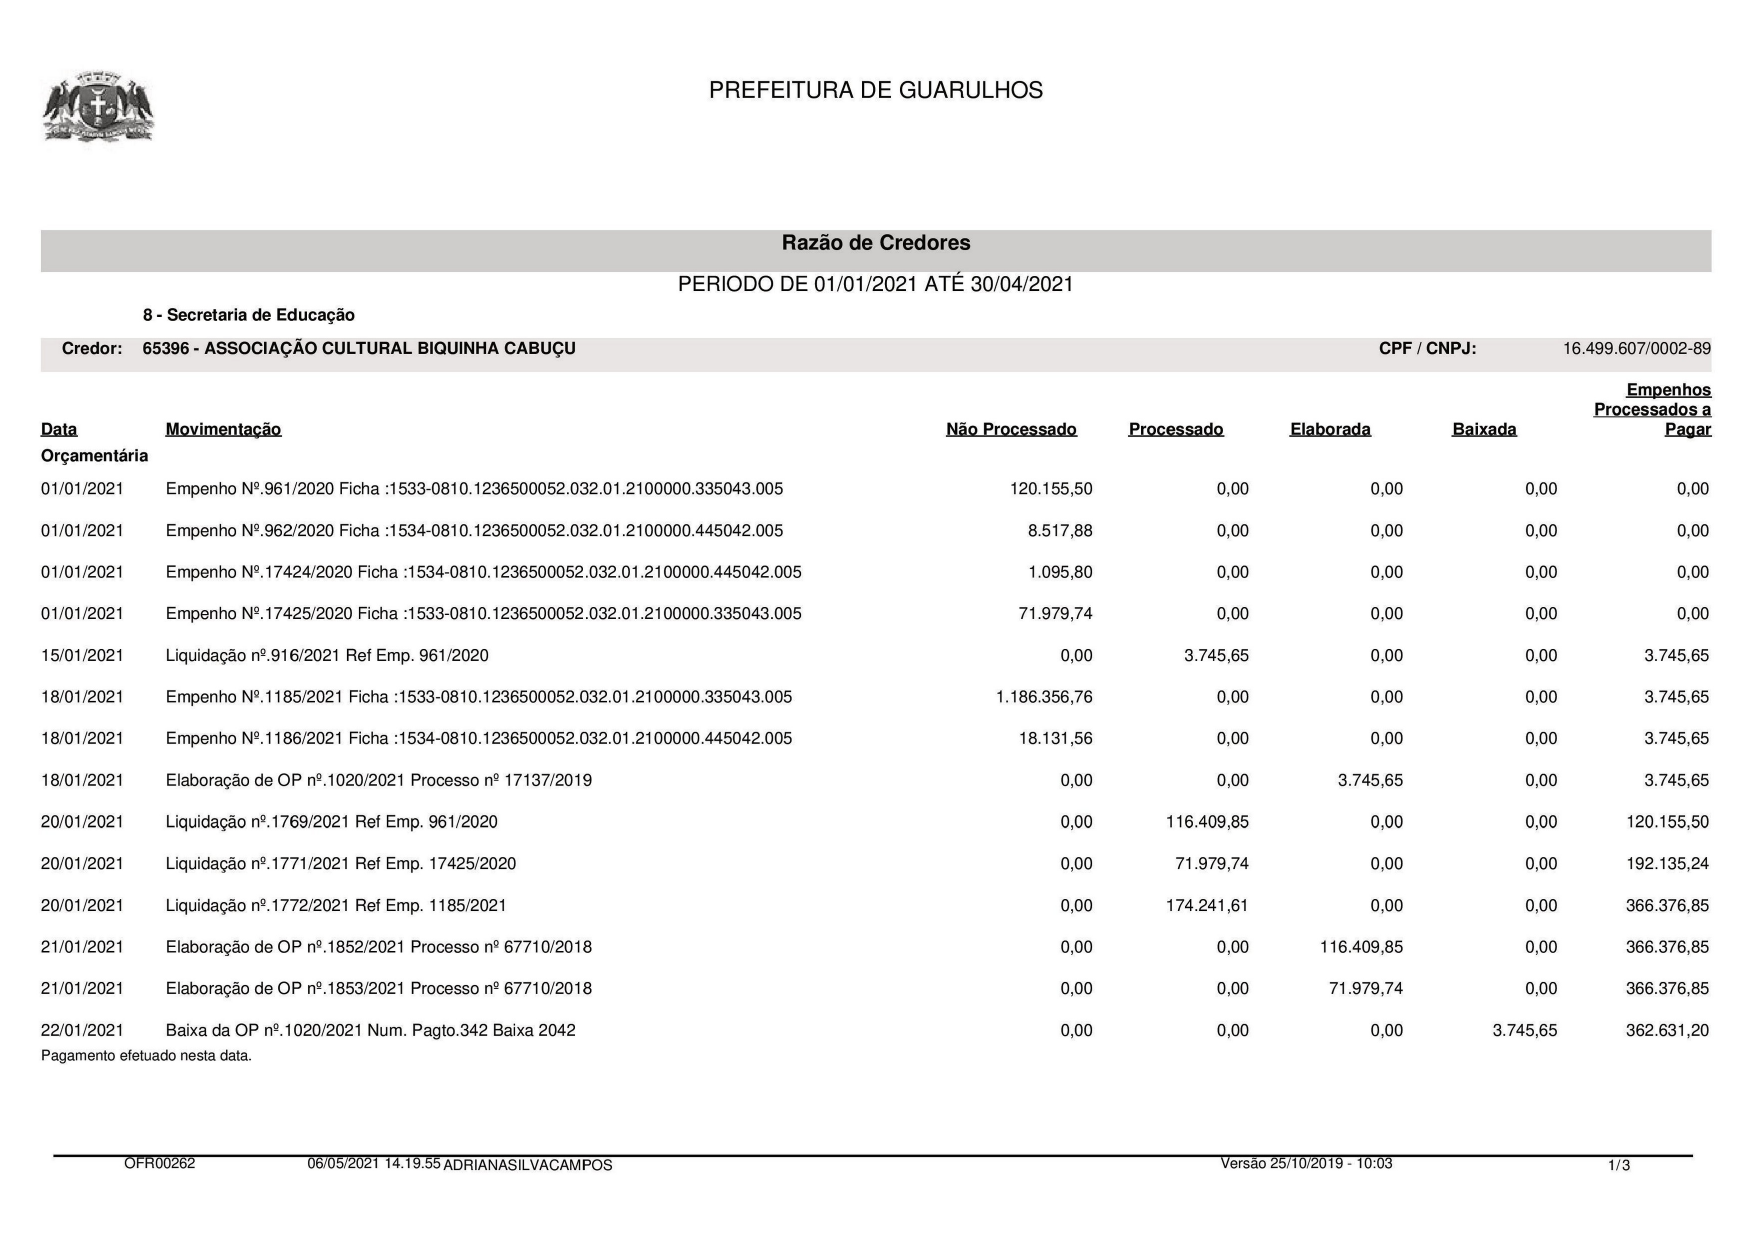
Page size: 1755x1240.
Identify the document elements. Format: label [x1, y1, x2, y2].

text_box [0, 2, 1752, 1240]
